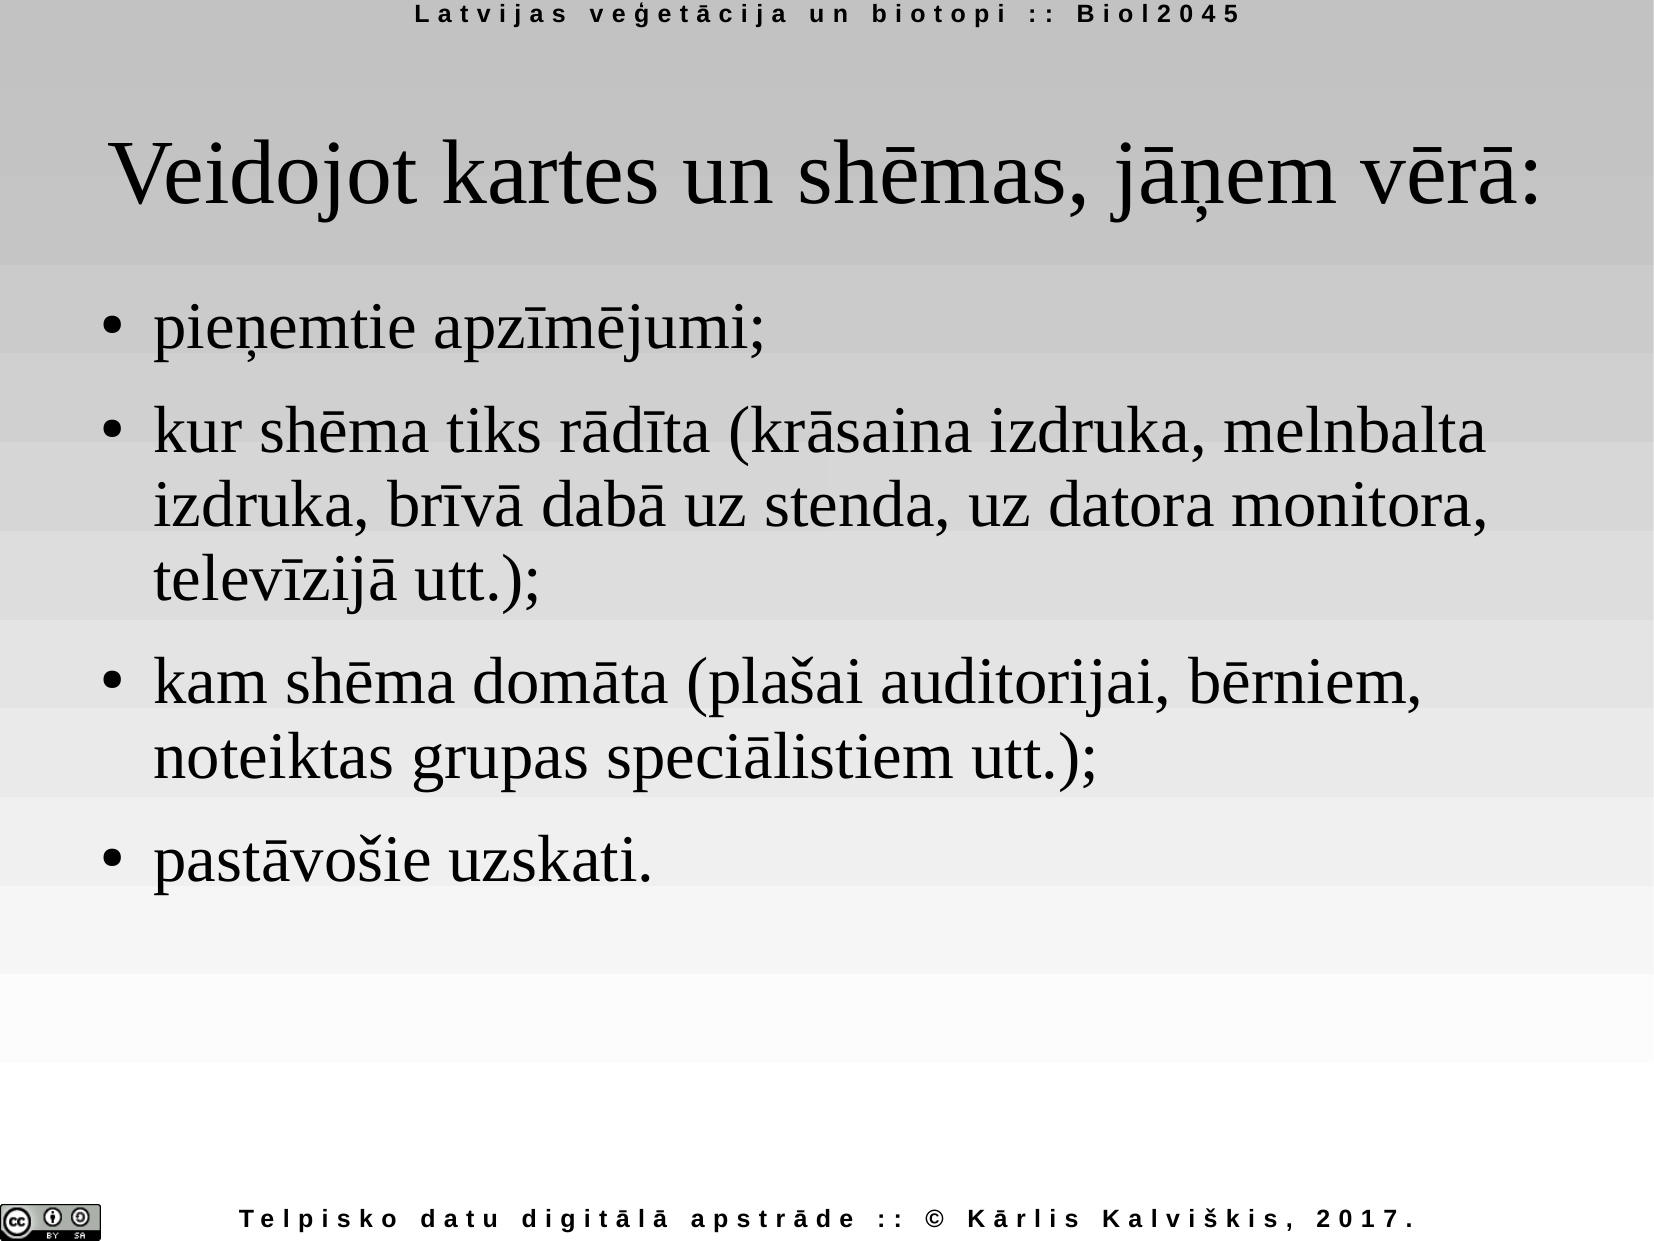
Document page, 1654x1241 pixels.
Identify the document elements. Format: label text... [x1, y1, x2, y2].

list pieņemtie apzīmējumi; kur shēma tiks rādīta (krāsaina izdruka, melnbalta izdruka, brīvā dabā uz stenda, uz datora monitora, televīzijā utt.); kam shēma domāta (plašai auditorijai, bērniem, noteiktas grupas speciālistiem utt.); pastāvošie uzskati. [82, 289, 1571, 1113]
picture [0, 0, 1654, 1241]
title Veidojot kartes un shēmas, jāņem vērā: [29, 49, 1625, 296]
